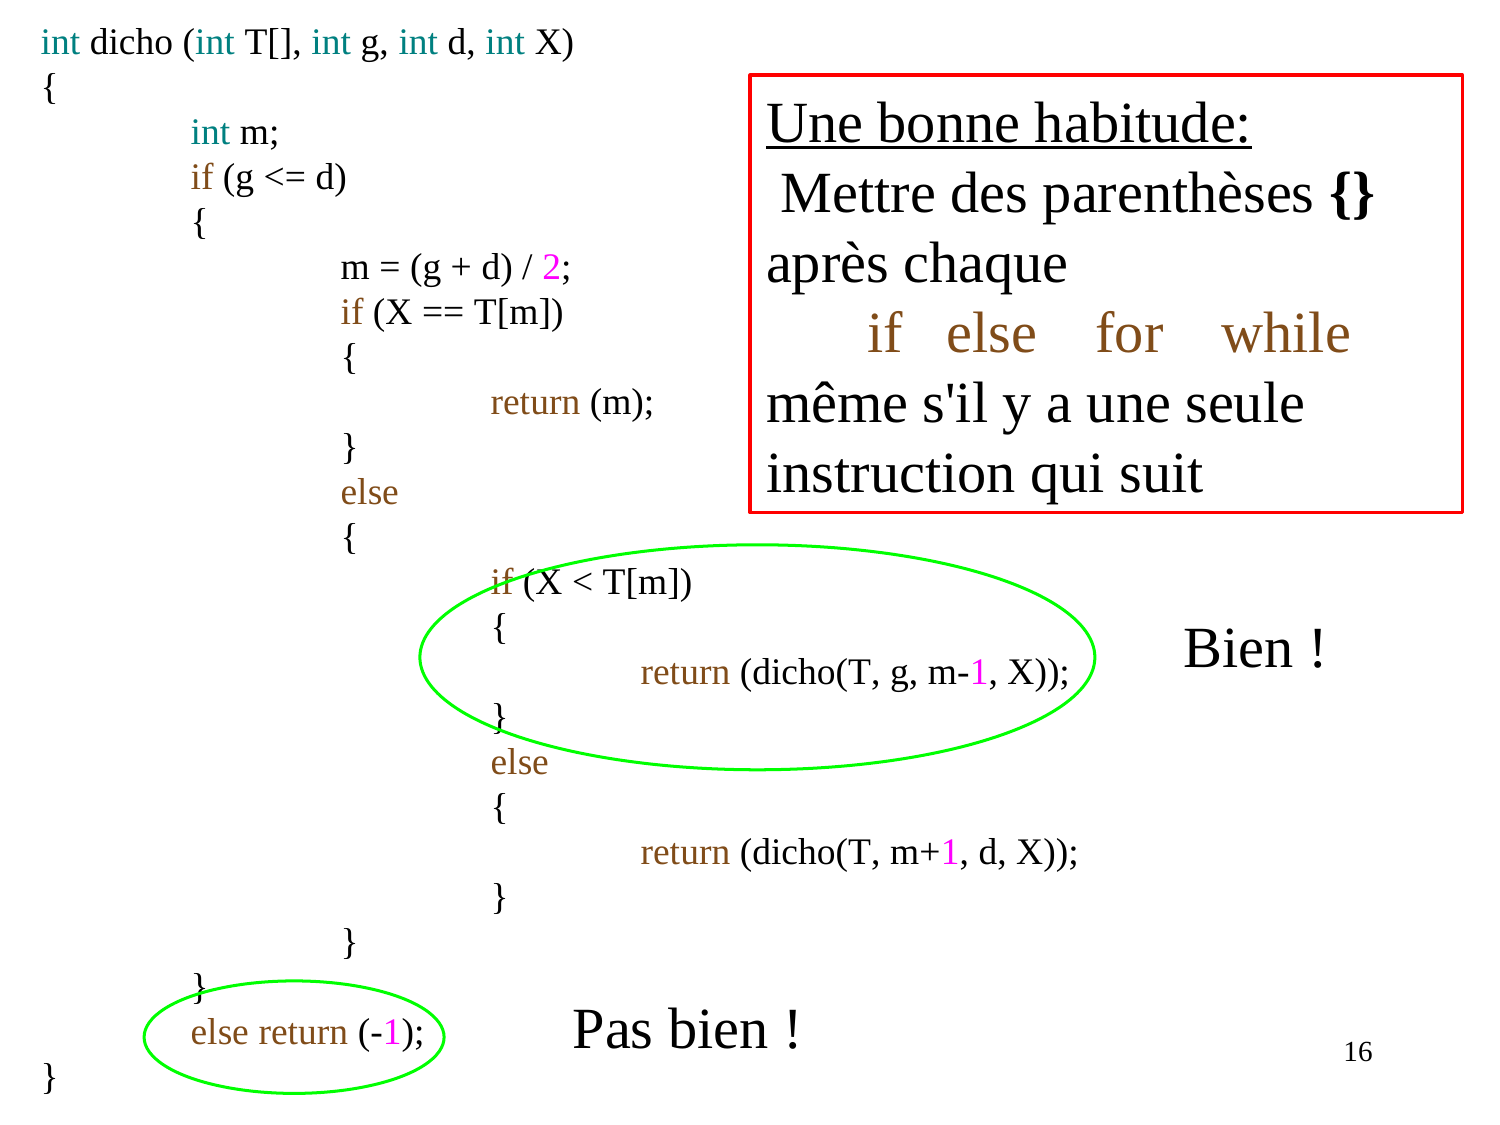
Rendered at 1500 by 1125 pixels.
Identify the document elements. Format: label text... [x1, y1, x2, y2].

text_box Une bonne habitude: Mettre des parenthèses {} après chaque if else for while même s'il y a une seule instruction qui suit [750, 75, 1463, 513]
text_box Pas bien ! [556, 980, 857, 1069]
text_box int dicho (int T[], int g, int d, int X) { int m; if (g <= d) { m = (g + d) / 2; if (X == T[m]) { return (m); } else { if (X < T[m]) { return (dicho(T, g, m-1, X)); } else { return (dicho(T, m+1, d, X)); } } } else return (-1); } [25, 9, 1094, 1105]
text_box int dicho (int T[], int g, int d, int X) { int m; if (g <= d) { m = (g + d) / 2; if (X == T[m]) { return (m); } else { if (X < T[m]) { return (dicho(T, g, m-1, X)); } else { return (dicho(T, m+1, d, X)); } } } else return (-1); } [422, 547, 1093, 768]
text_box Bien ! [1167, 600, 1468, 688]
